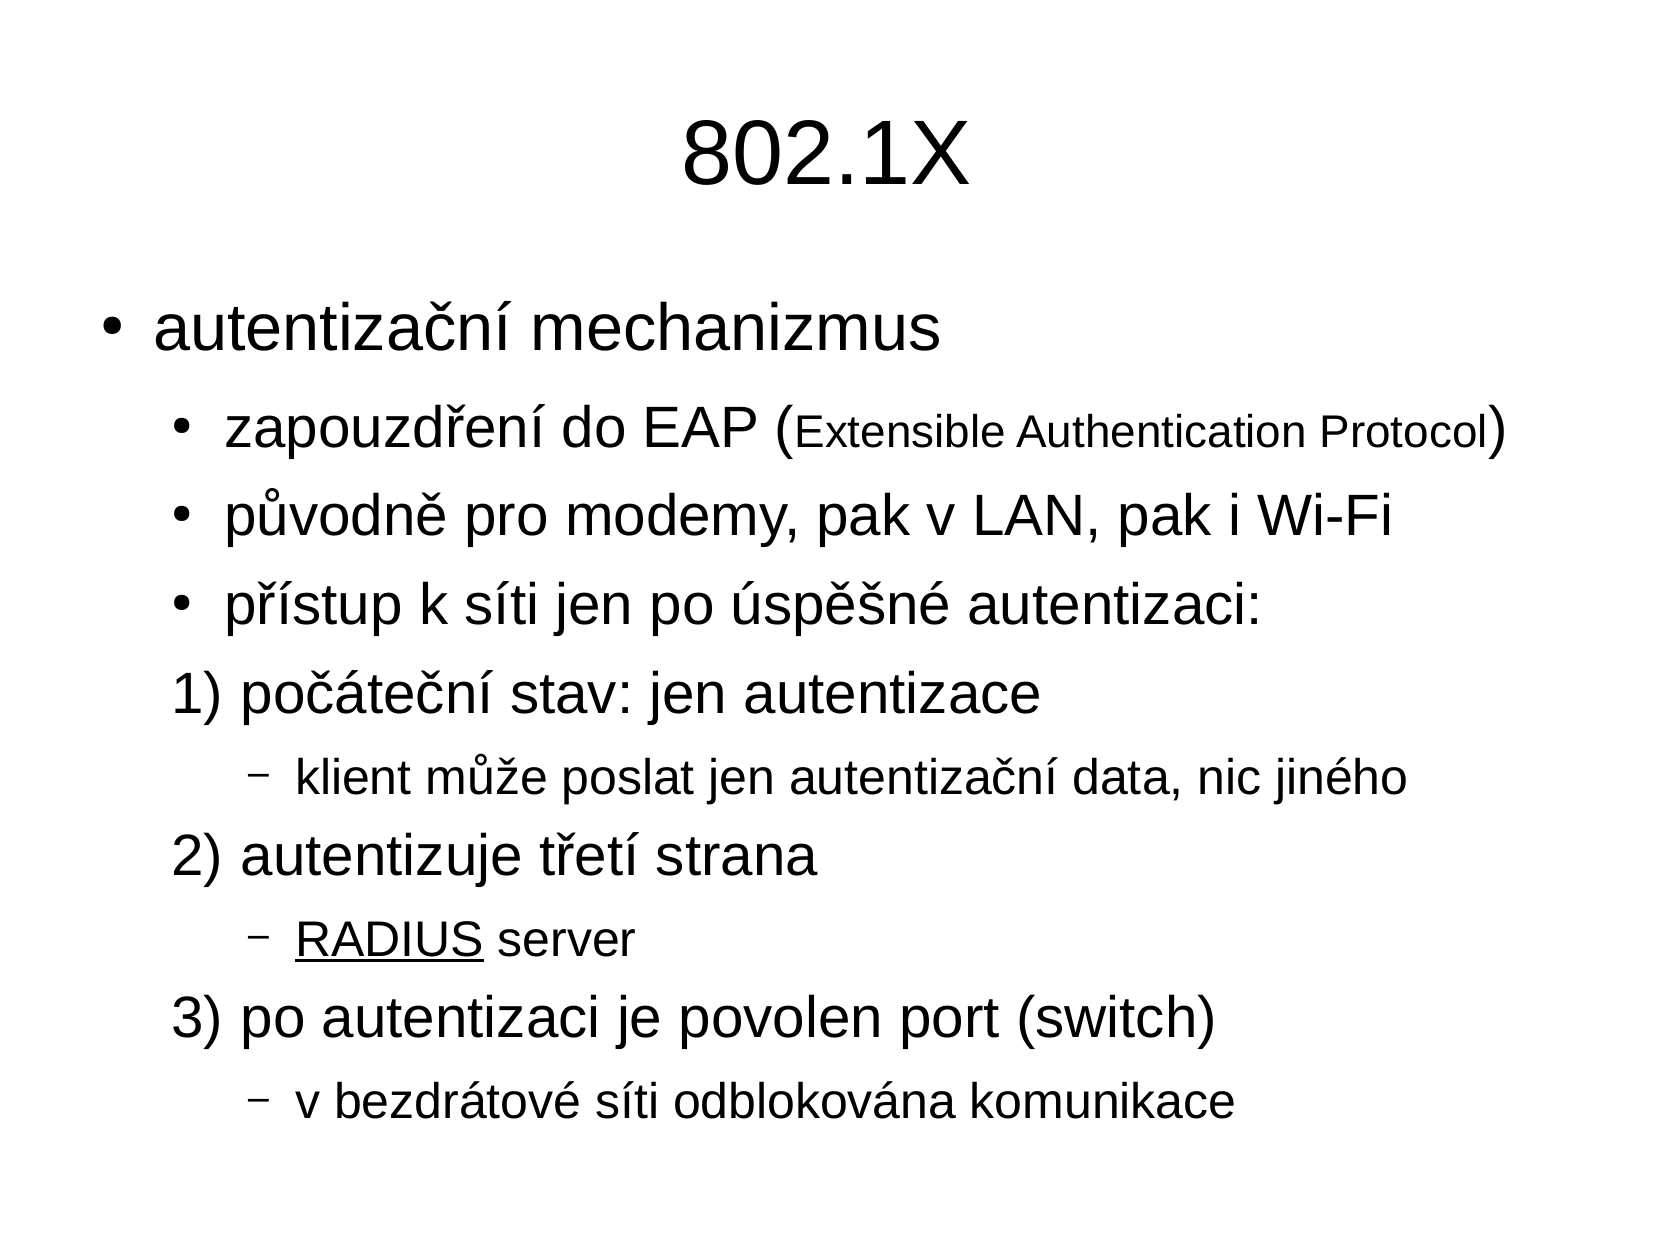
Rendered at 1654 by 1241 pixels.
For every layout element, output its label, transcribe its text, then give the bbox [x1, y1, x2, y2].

list autentizační mechanizmus zapouzdření do EAP (Extensible Authentication Protocol) původně pro modemy, pak v LAN, pak i Wi-Fi přístup k síti jen po úspěšné autentizaci: počáteční stav: jen autentizace klient může poslat jen autentizační data, nic jiného autentizuje třetí strana RADIUS server po autentizaci je povolen port (switch) v bezdrátové síti odblokována komunikace [82, 290, 1571, 1130]
title 802.1X [82, 49, 1571, 257]
